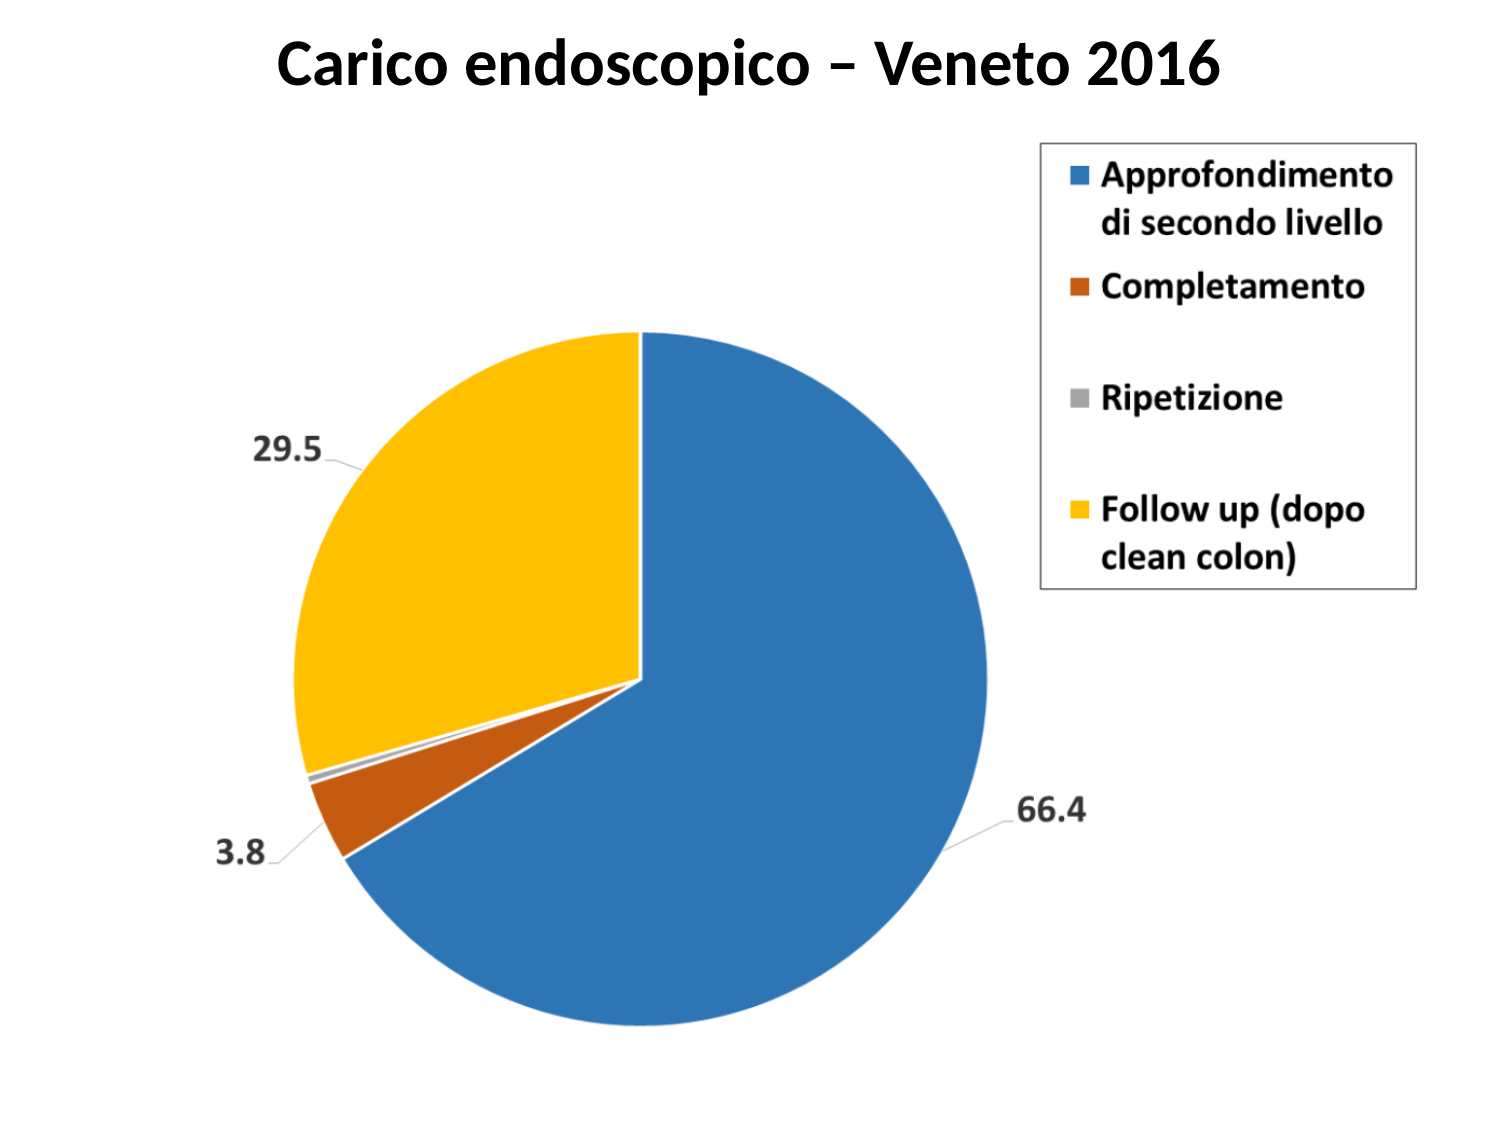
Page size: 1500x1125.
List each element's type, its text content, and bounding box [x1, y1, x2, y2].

text_box Carico endoscopico – Veneto 2016 [0, 11, 1500, 107]
picture [0, 107, 1471, 1125]
